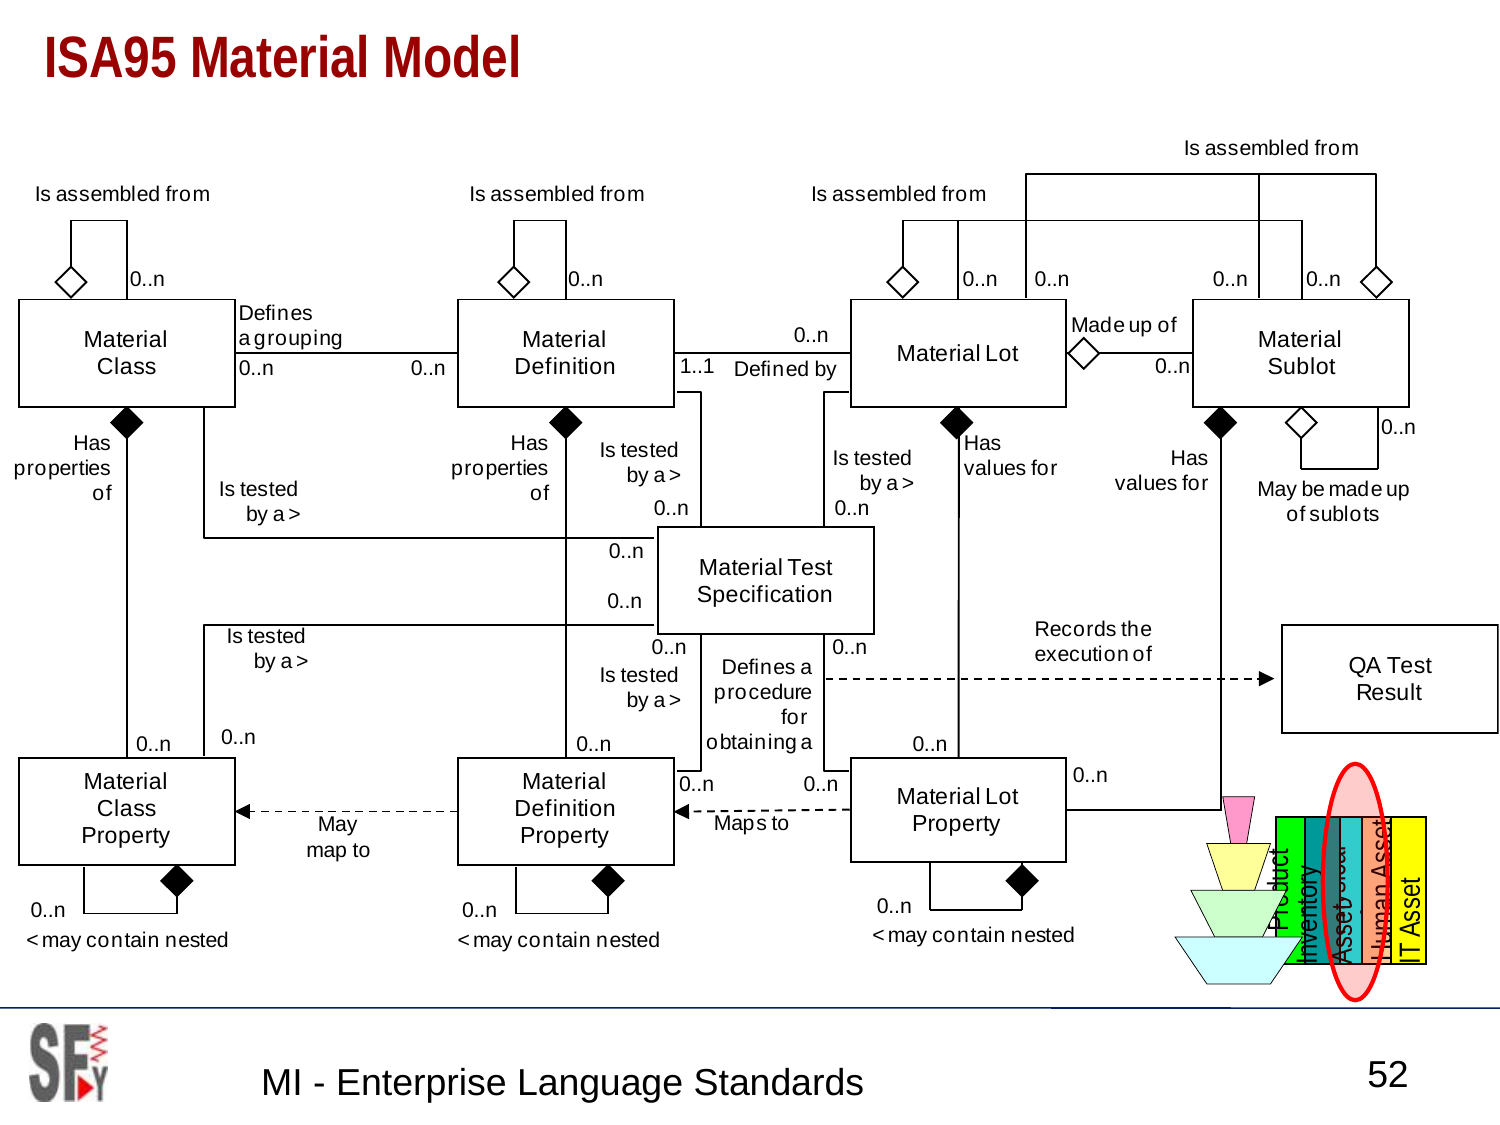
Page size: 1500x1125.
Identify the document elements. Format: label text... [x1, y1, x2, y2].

chart [1175, 963, 1278, 1042]
title ISA95 Material Model [29, 12, 1471, 125]
picture [0, 125, 1499, 963]
slide_number <numéro> [1352, 1034, 1490, 1103]
picture [29, 1023, 108, 1102]
text_box [1175, 796, 1303, 984]
text_box [1331, 963, 1379, 1001]
footer MI - Enterprise Language Standards [246, 1042, 1266, 1103]
